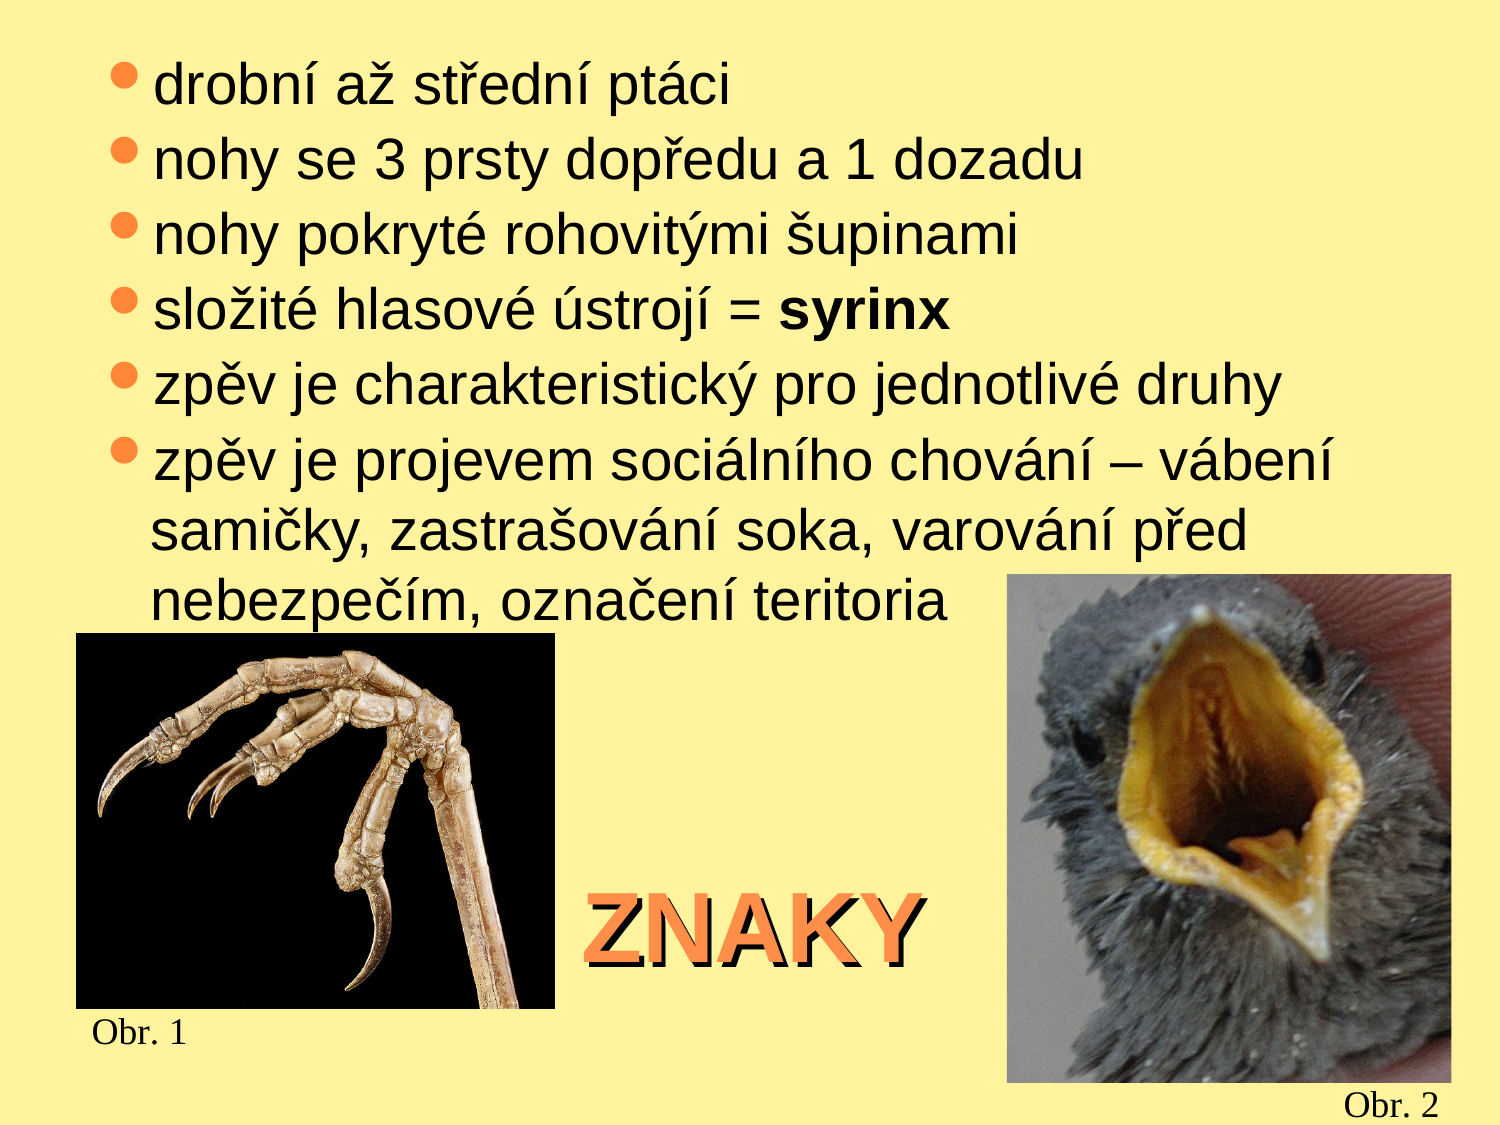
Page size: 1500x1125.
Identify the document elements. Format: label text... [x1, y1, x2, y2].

text_box Obr. 1 [76, 999, 243, 1060]
list drobní až střední ptáci nohy se 3 prsty dopředu a 1 dozadu nohy pokryté rohovitými šupinami složité hlasové ústrojí = syrinx zpěv je charakteristický pro jednotlivé druhy zpěv je projevem sociálního chování – vábení samičky, zastrašování soka, varování před nebezpečím, označení teritoria [76, 30, 1420, 718]
picture [76, 633, 555, 1009]
text_box Obr. 2 [1281, 1072, 1459, 1125]
picture [1006, 574, 1452, 1083]
title ZNAKY [555, 817, 1006, 991]
